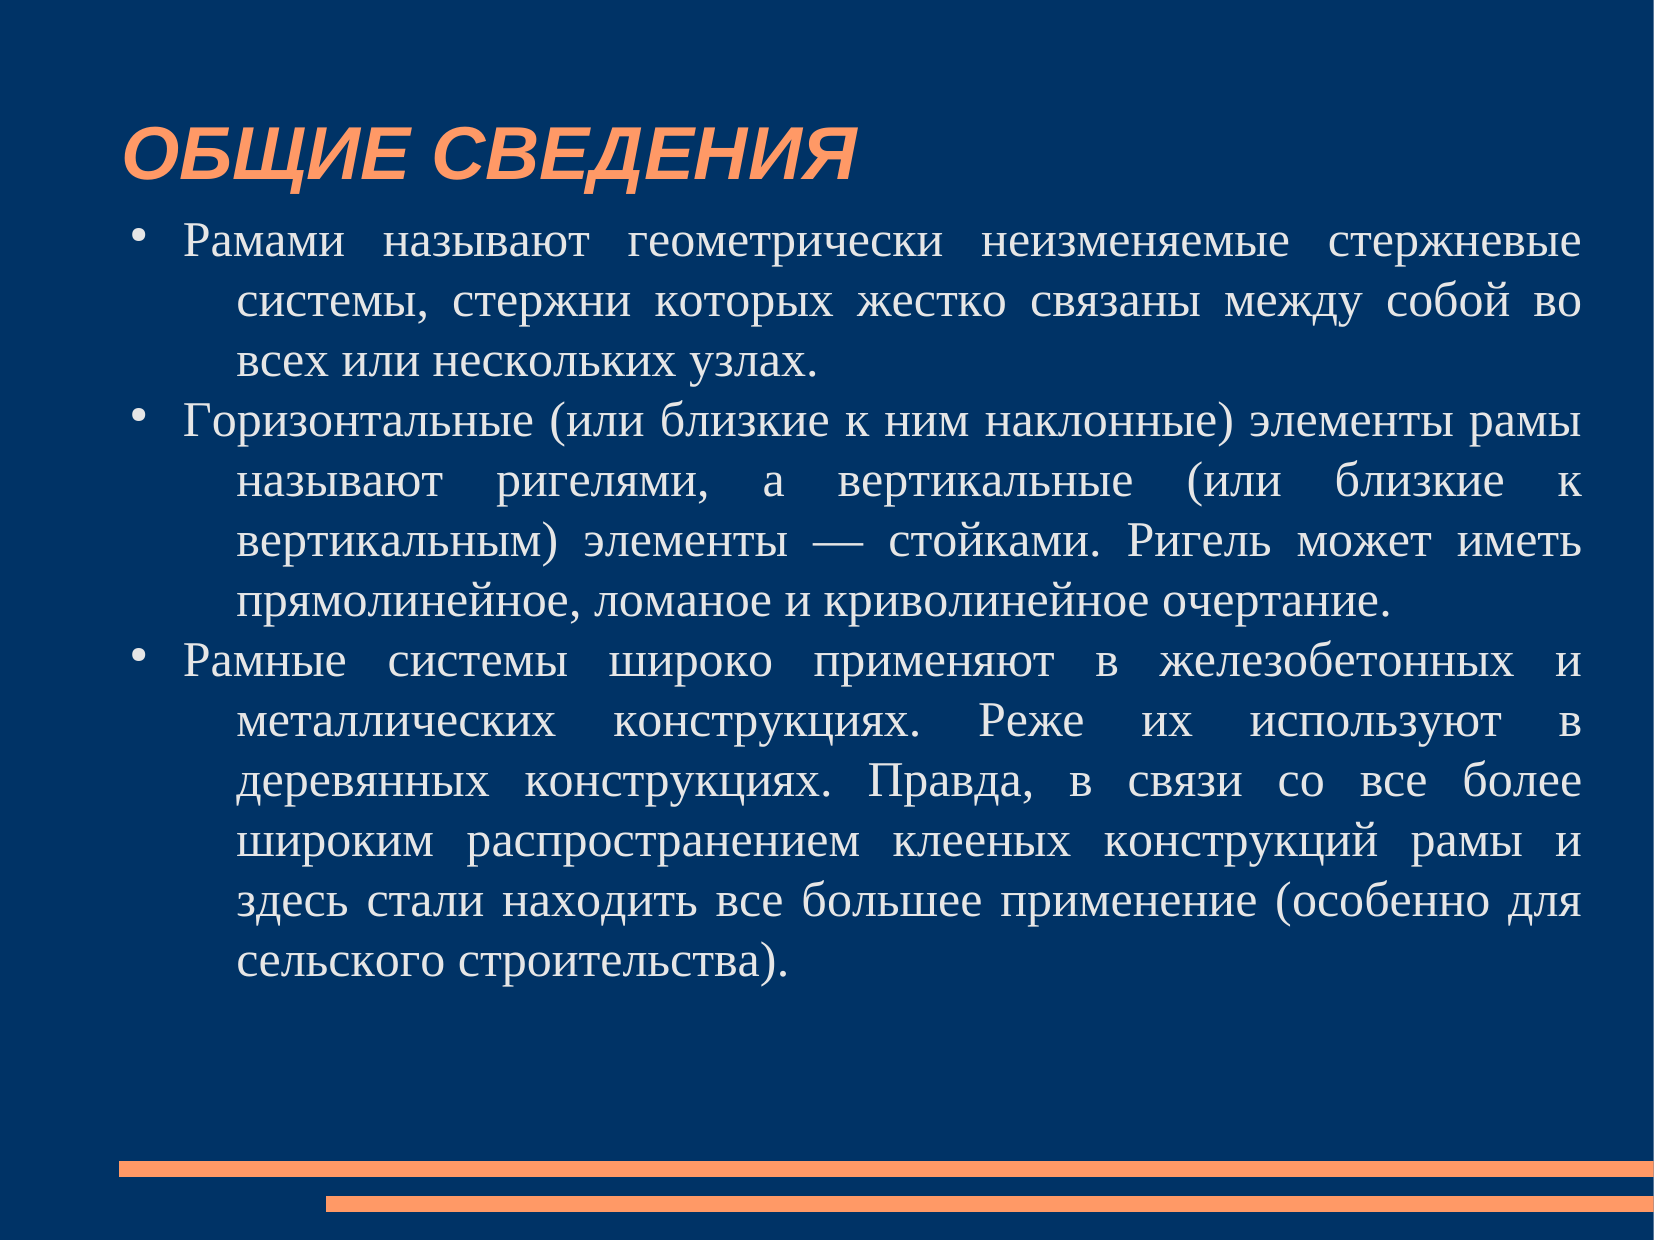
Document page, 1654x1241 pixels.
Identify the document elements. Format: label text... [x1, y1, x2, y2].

list Рамами называют геометрически неизменяемые стержневые системы, стержни которых жестко связаны между собой во всех или нескольких узлах. Горизонтальные (или близкие к ним наклонные) элементы рамы называют ригелями, а вертикальные (или близкие к вертикальным) элементы — стойками. Ригель может иметь прямолинейное, ломаное и криволинейное очертание. Рамные системы широко применяют в железобетонных и металлических конструкциях. Реже их используют в деревянных конструкциях. Правда, в связи со все более широким распространением клееных конструкций рамы и здесь стали находить все большее применение (особенно для сельского строительства). [94, 206, 1583, 1026]
title ОБЩИЕ СВЕДЕНИЯ [121, 46, 1534, 206]
